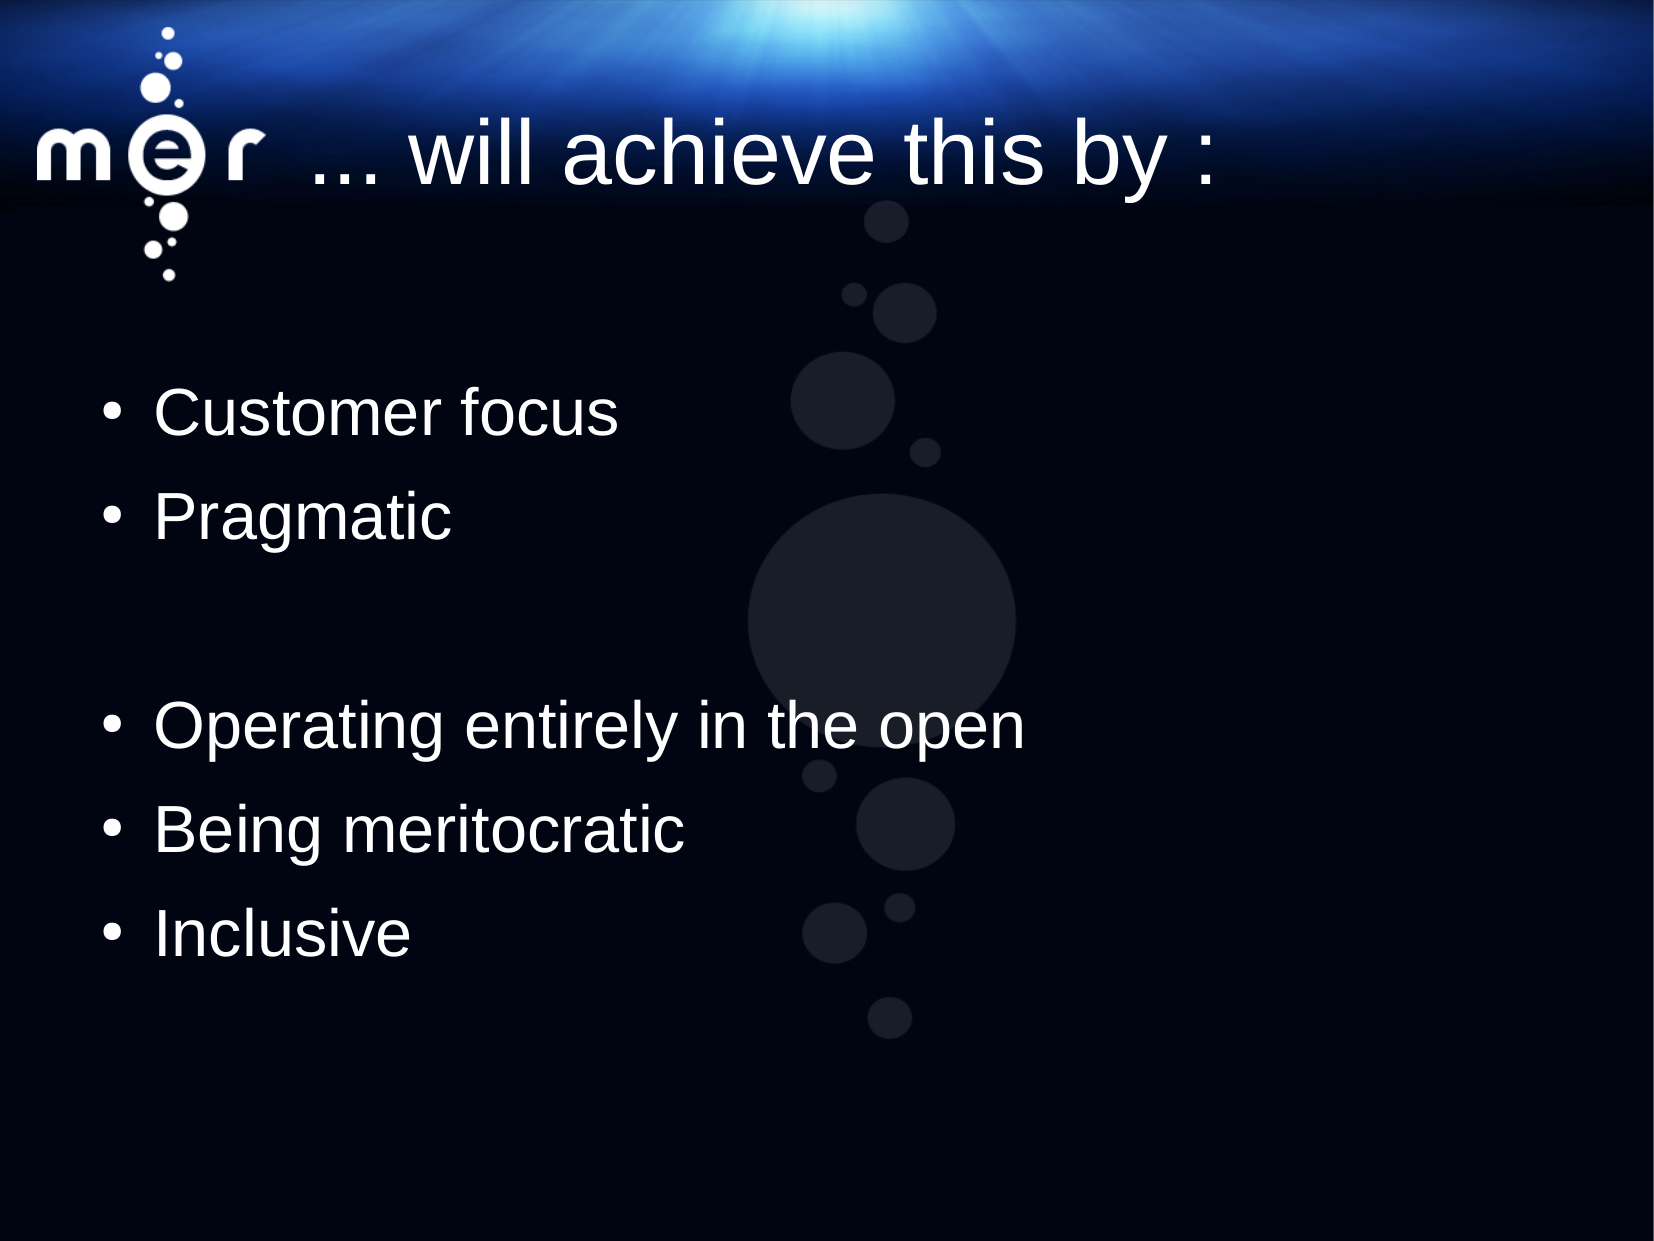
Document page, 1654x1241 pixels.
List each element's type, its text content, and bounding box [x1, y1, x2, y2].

list Customer focus Pragmatic Operating entirely in the open Being meritocratic Inclusive [82, 375, 1571, 1109]
title ... will achieve this by : [307, 49, 1571, 257]
picture [0, 0, 1654, 1241]
